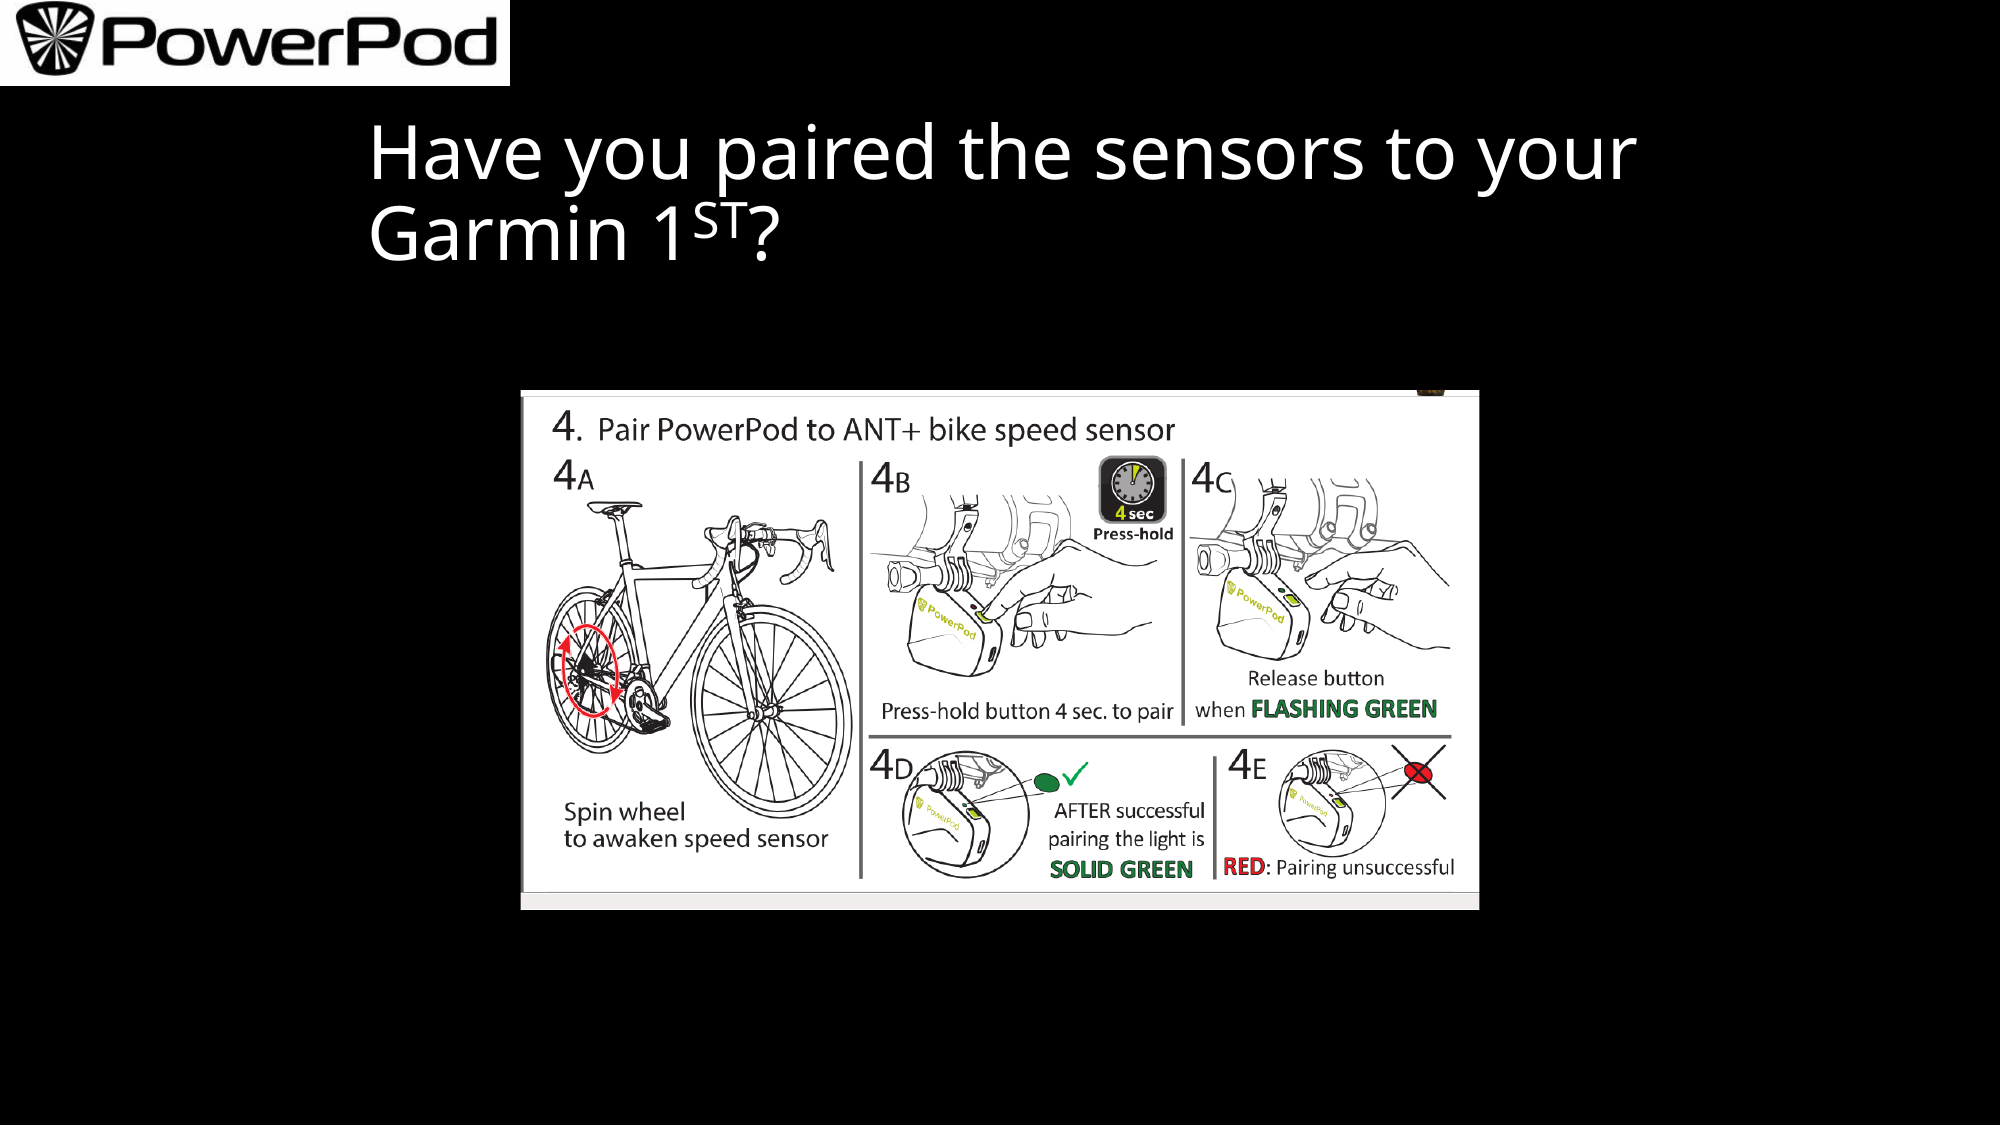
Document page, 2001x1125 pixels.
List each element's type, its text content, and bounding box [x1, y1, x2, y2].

picture [0, 0, 510, 86]
picture [520, 390, 1480, 910]
title Have you paired the sensors to your Garmin 1ST? [352, 87, 1858, 305]
